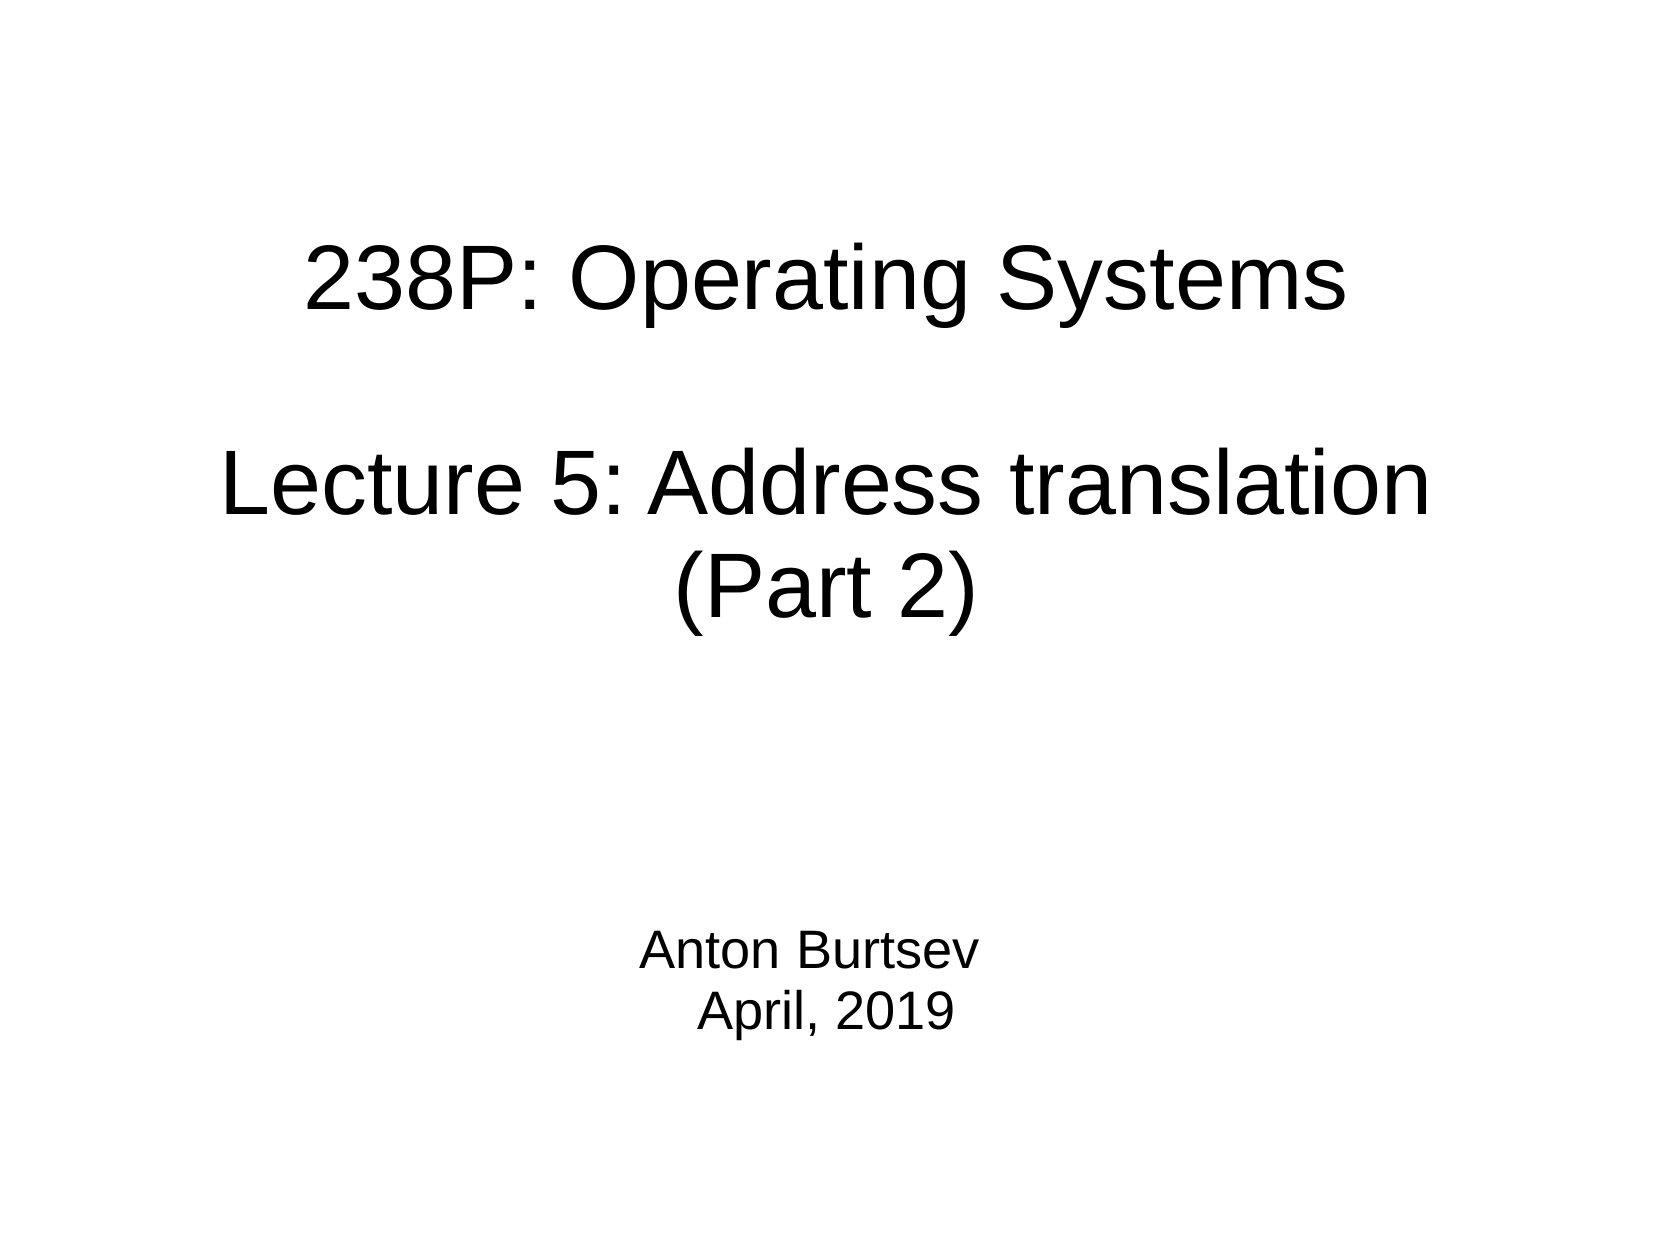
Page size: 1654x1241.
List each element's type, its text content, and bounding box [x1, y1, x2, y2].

subtitle Anton Burtsev April, 2019 [82, 637, 1571, 1109]
title 238P: Operating Systems Lecture 5: Address translation (Part 2) [82, 113, 1571, 637]
